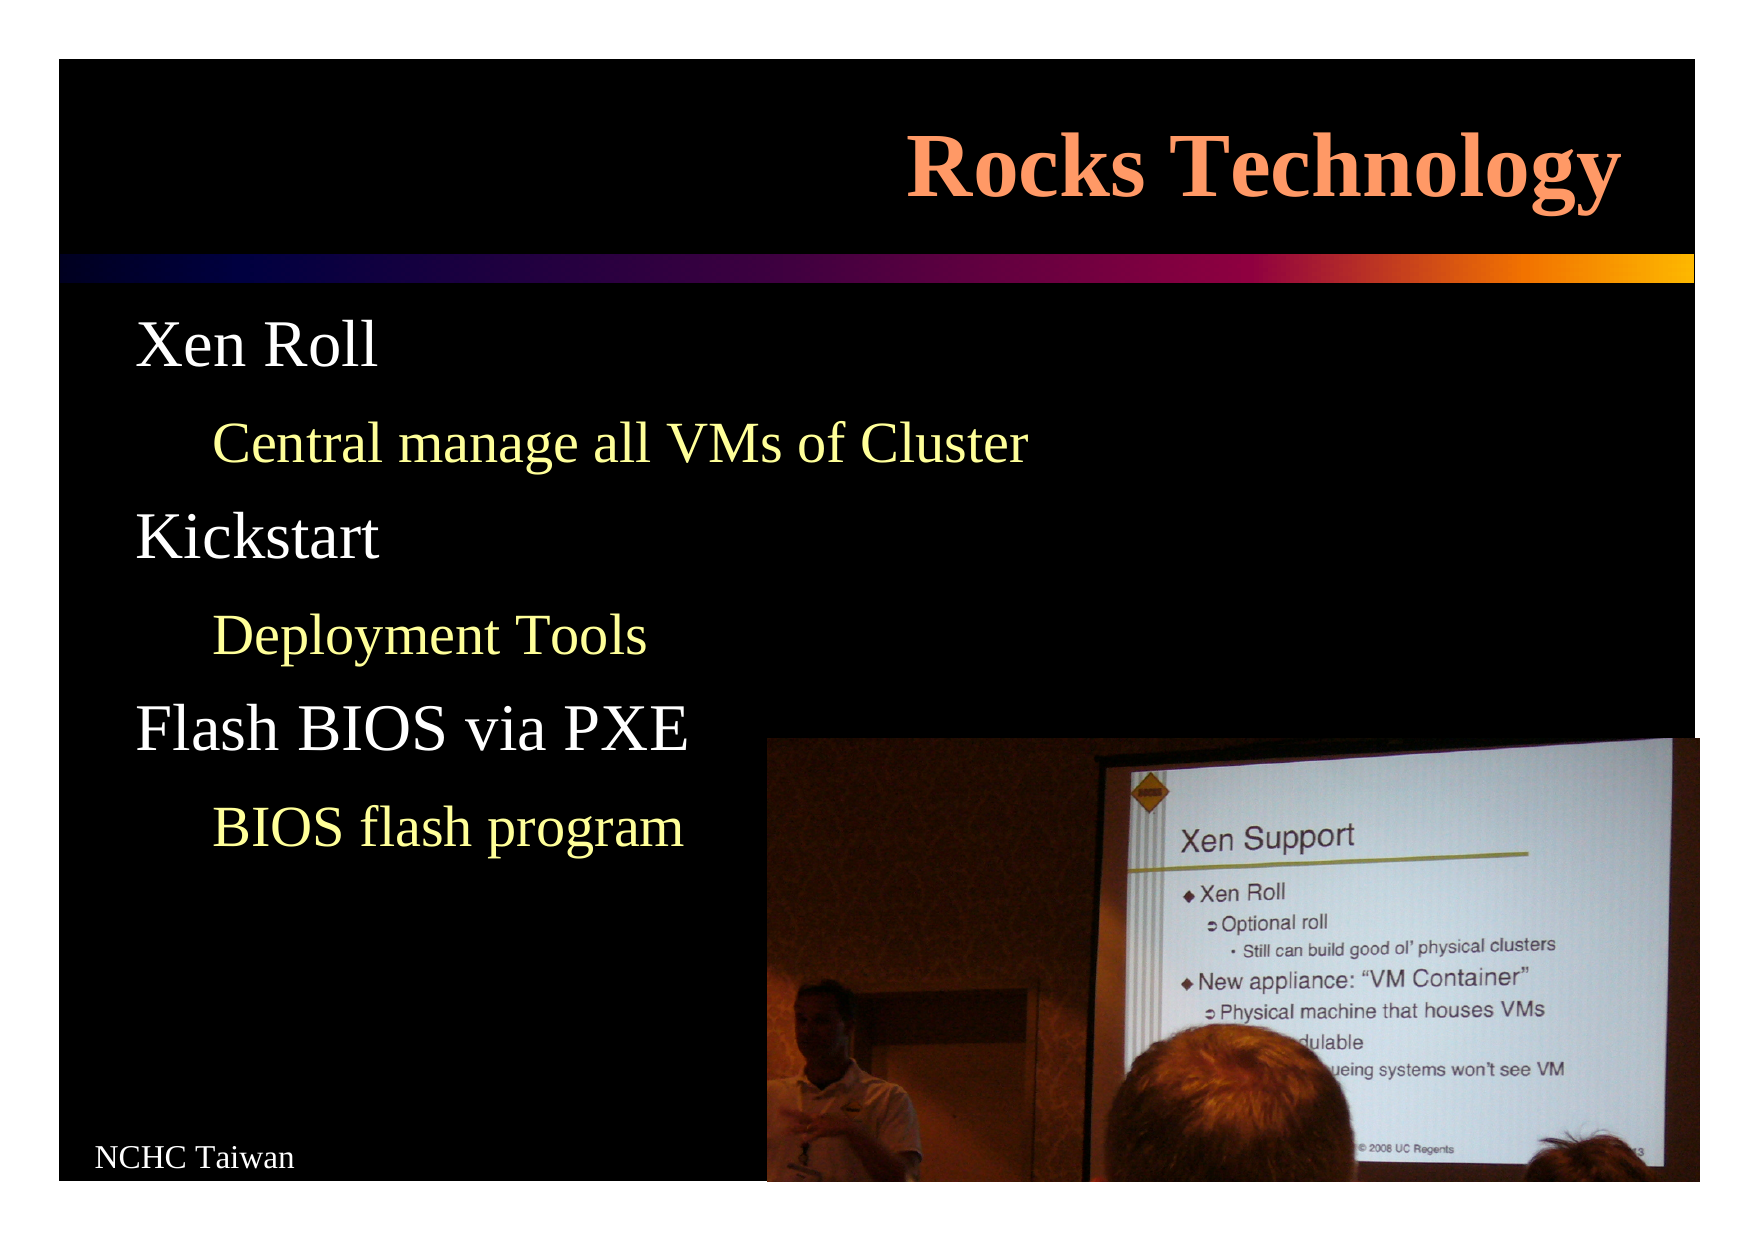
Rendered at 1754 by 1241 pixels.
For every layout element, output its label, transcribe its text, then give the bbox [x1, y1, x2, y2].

list Xen Roll Central manage all VMs of Cluster Kickstart Deployment Tools Flash BIOS via PXE BIOS flash program [118, 307, 1610, 1075]
picture [767, 738, 1700, 1182]
title Rocks Technology [118, 93, 1625, 238]
picture [60, 254, 1694, 283]
